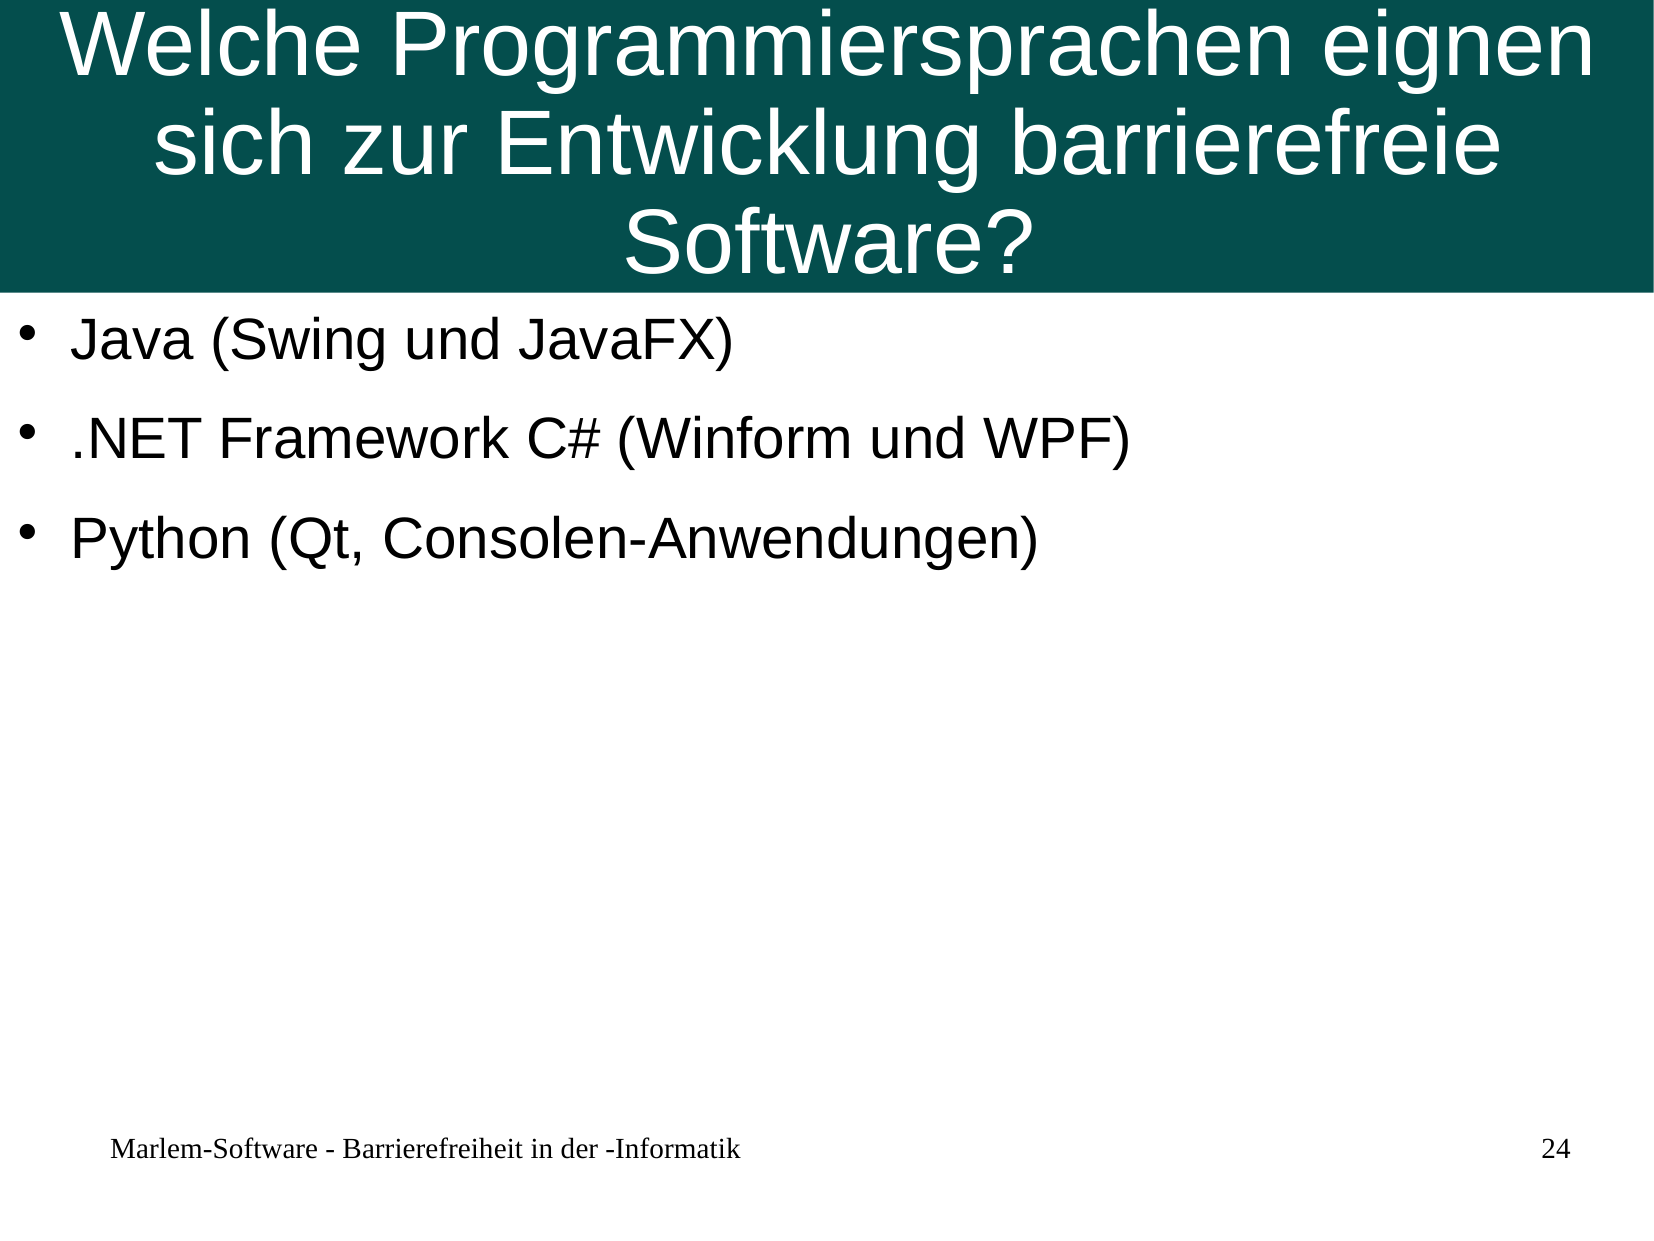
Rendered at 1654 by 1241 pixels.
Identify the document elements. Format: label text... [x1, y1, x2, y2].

title Welche Programmiersprachen eignen sich zur Entwicklung barrierefreie Software? [0, 0, 1654, 293]
list Java (Swing und JavaFX) .NET Framework C# (Winform und WPF) Python (Qt, Consolen-Anwendungen) [0, 301, 1654, 1069]
